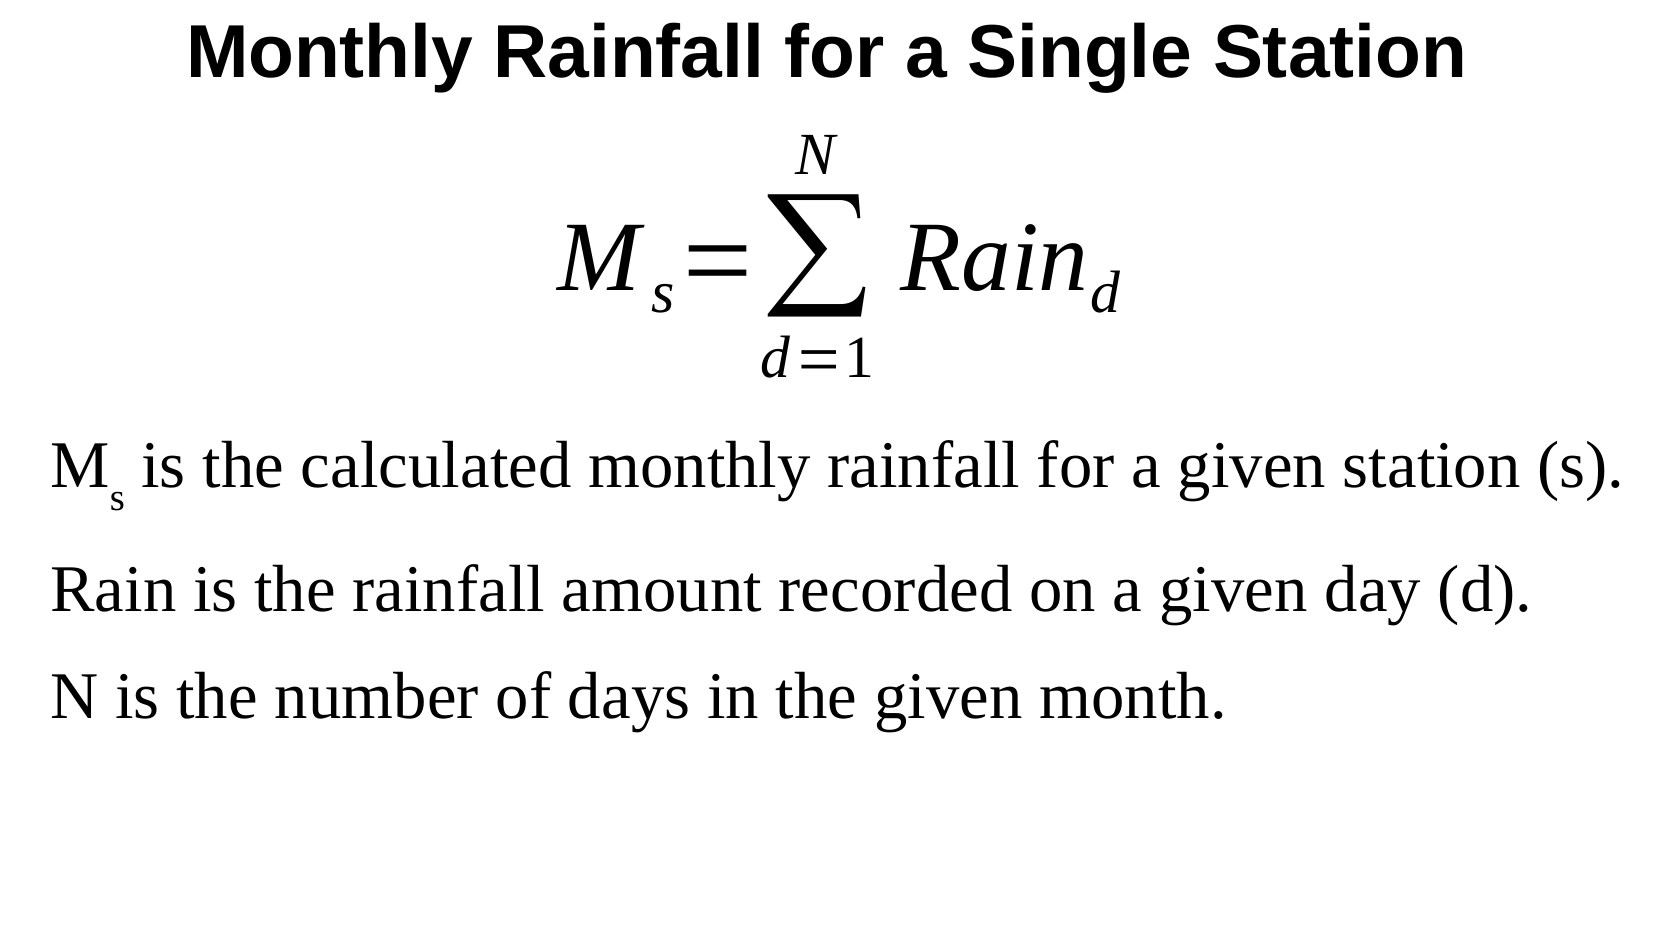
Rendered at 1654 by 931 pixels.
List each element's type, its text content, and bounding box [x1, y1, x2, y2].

text_box Ms is the calculated monthly rainfall for a given station (s). Rain is the rainfall amount recorded on a given day (d). N is the number of days in the given month. [0, 413, 1654, 819]
title Monthly Rainfall for a Single Station [0, 0, 1654, 106]
chart [544, 121, 1130, 391]
